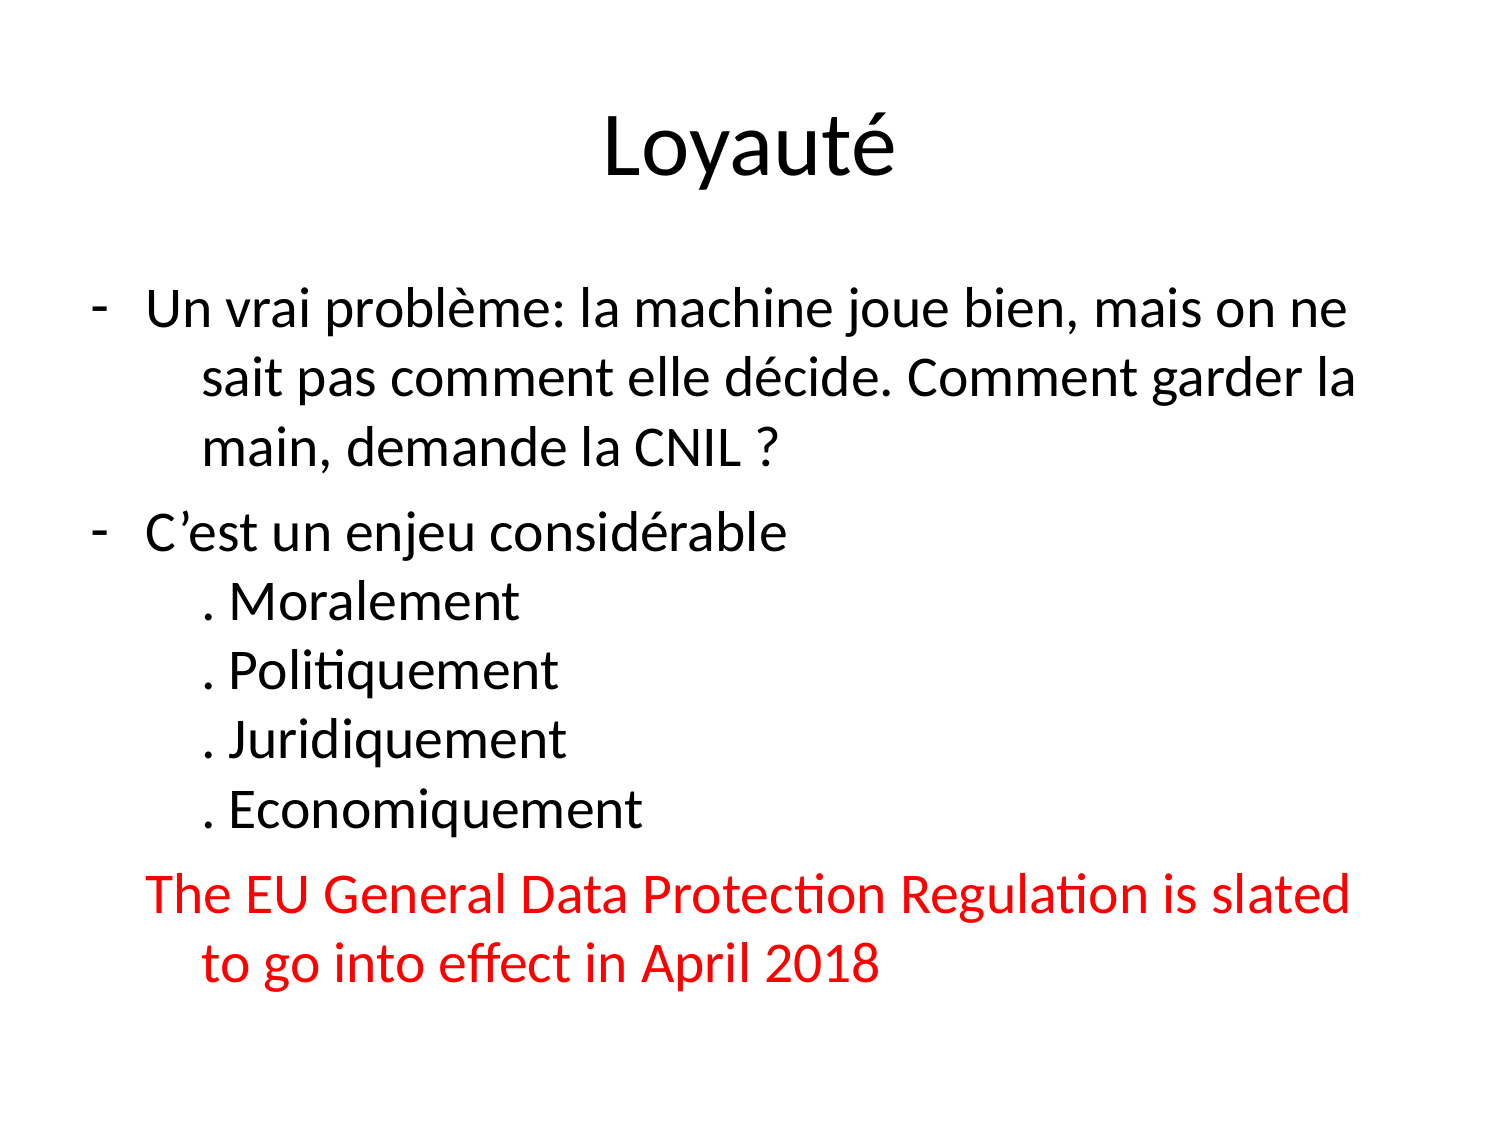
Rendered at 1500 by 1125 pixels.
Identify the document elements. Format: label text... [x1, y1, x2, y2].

title Loyauté [75, 45, 1426, 233]
list Un vrai problème: la machine joue bien, mais on ne sait pas comment elle décide. Comment garder la main, demande la CNIL ? C’est un enjeu considérable . Moralement . Politiquement . Juridiquement . Economiquement The EU General Data Protection Regulation is slated to go into effect in April 2018 [75, 262, 1426, 1005]
